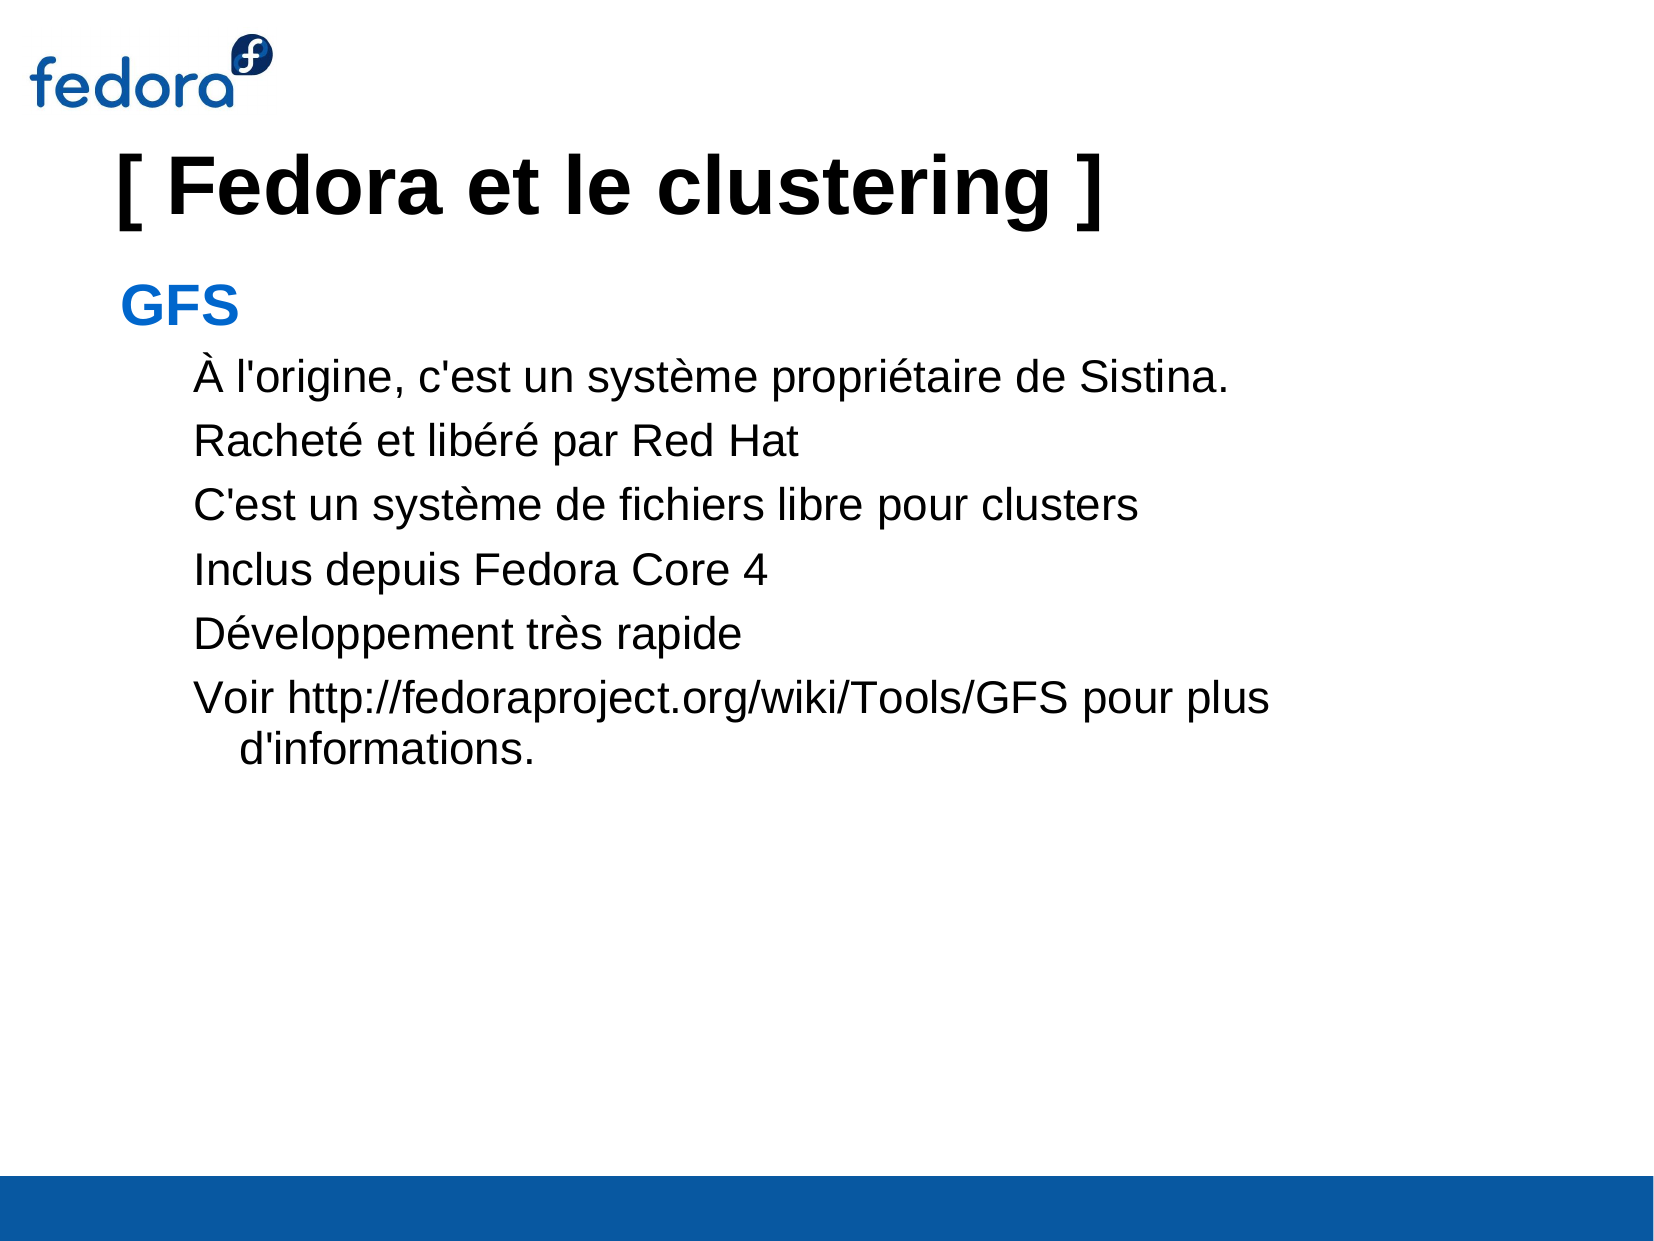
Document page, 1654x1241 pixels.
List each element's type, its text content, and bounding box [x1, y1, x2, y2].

title [ Fedora et le clustering ] [115, 122, 1521, 249]
picture [22, 27, 277, 115]
picture [0, 1176, 1654, 1241]
list GFS À l'origine, c'est un système propriétaire de Sistina. Racheté et libéré par Red Hat C'est un système de fichiers libre pour clusters Inclus depuis Fedora Core 4 Développement très rapide Voir http://fedoraproject.org/wiki/Tools/GFS pour plus d'informations. [118, 272, 1523, 1092]
